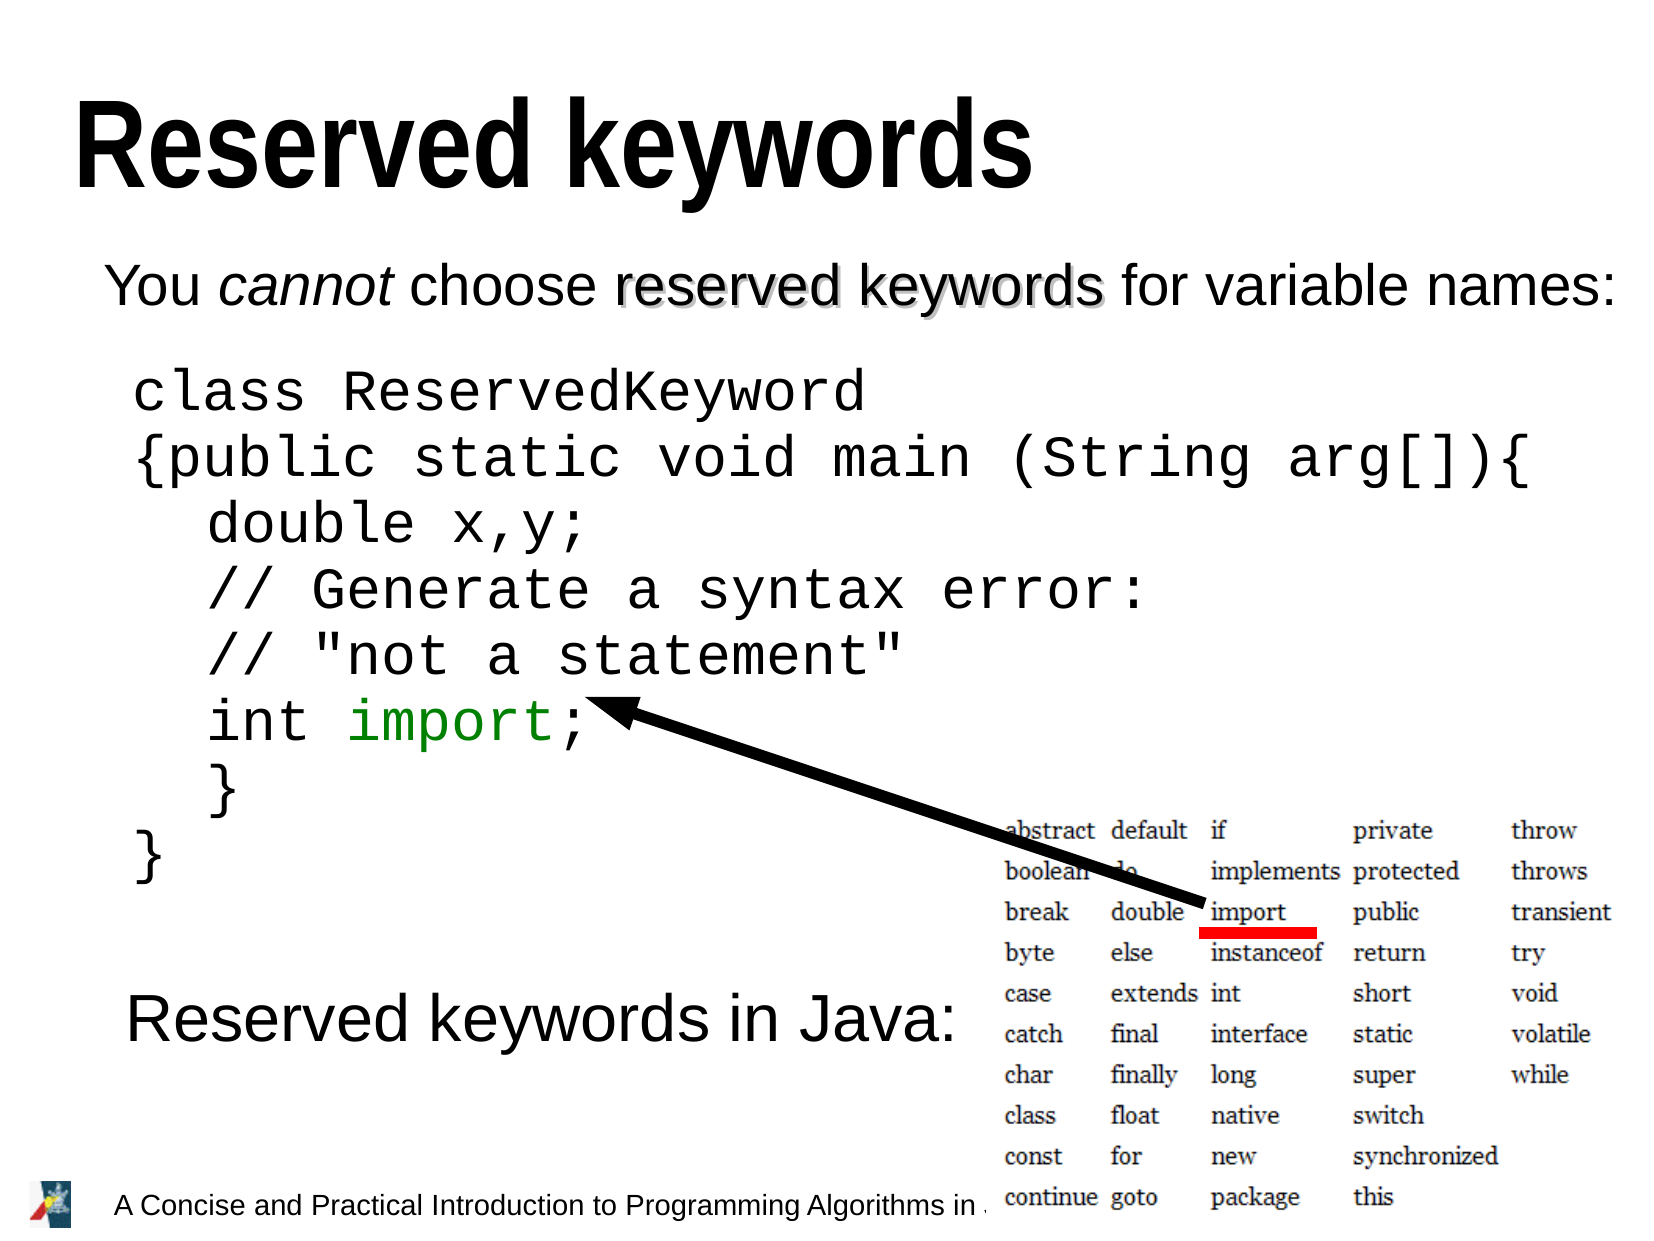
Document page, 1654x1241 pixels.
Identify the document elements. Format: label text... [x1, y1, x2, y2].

text_box class ReservedKeyword {public static void main (String arg[]){ double x,y; // Generate a syntax error: // "not a statement" int import; } } [118, 354, 1548, 872]
text_box Reserved keywords [59, 63, 1051, 221]
picture [986, 803, 1624, 1232]
picture [29, 1181, 71, 1228]
text_box Reserved keywords in Java: [110, 973, 975, 1063]
text_box You cannot choose reserved keywords for variable names: [88, 245, 1634, 325]
